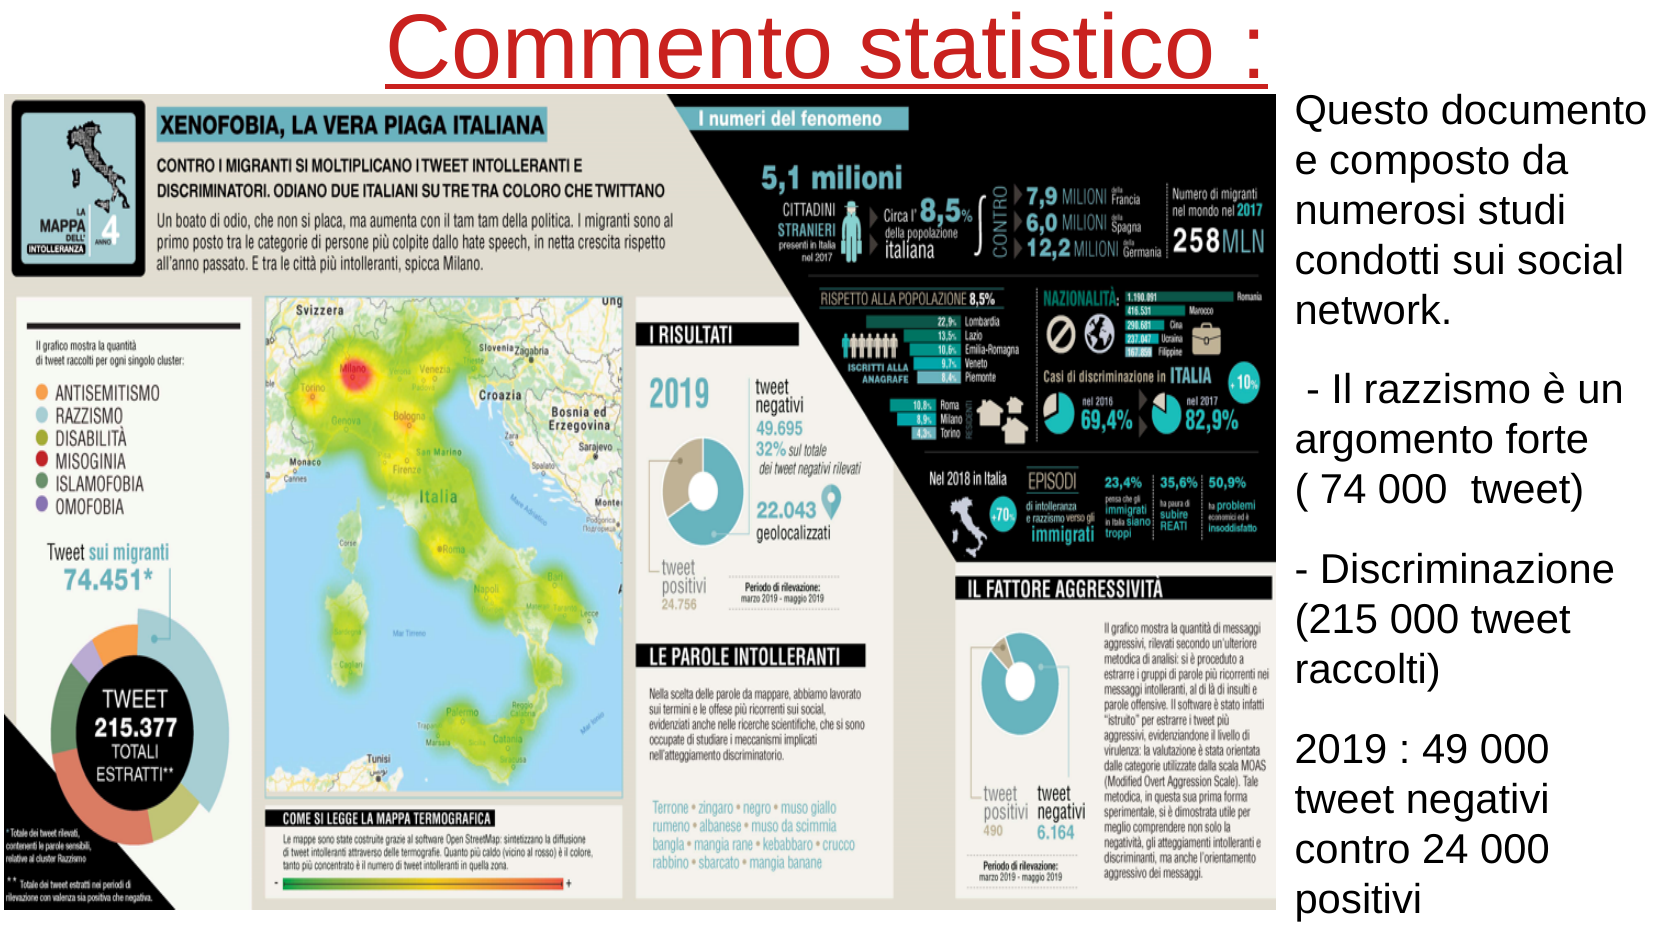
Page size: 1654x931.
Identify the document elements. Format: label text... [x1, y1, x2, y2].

picture [4, 94, 1276, 910]
text_box Commento statistico : [82, 0, 1571, 94]
text_box Questo documento e composto da numerosi studi condotti sui social network. - Il razzismo è un argomento forte ( 74 000 tweet) - Discriminazione (215 000 tweet raccolti) 2019 : 49 000 tweet negativi contro 24 000 positivi [1223, 82, 1654, 893]
